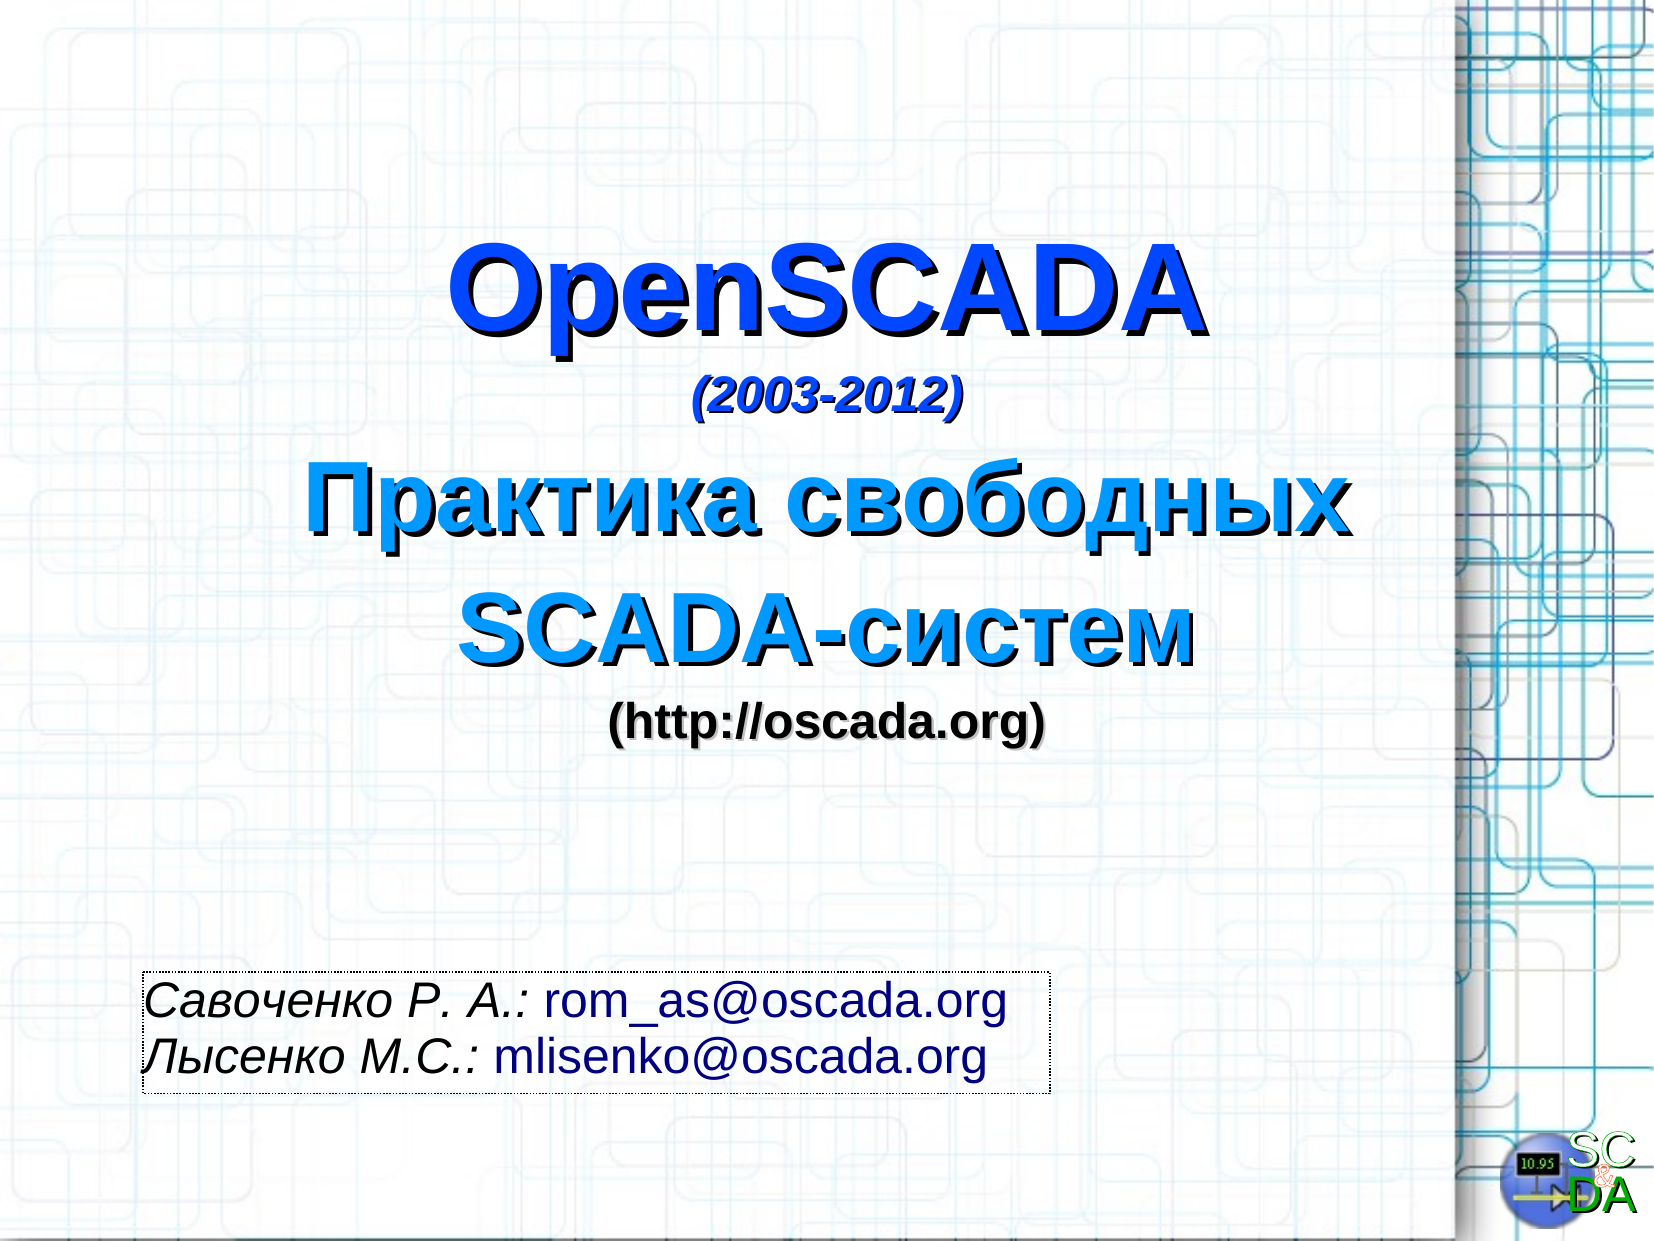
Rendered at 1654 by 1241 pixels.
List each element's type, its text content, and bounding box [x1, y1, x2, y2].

picture [0, 0, 1654, 1241]
title OpenSCADA (2003-2012) Практика свободных SCADA-систем (http://oscada.org) [43, 170, 1611, 772]
text_box Савоченко Р. А.: rom_as@oscada.org Лысенко М.С.: mlisenko@oscada.org [143, 972, 1050, 1094]
